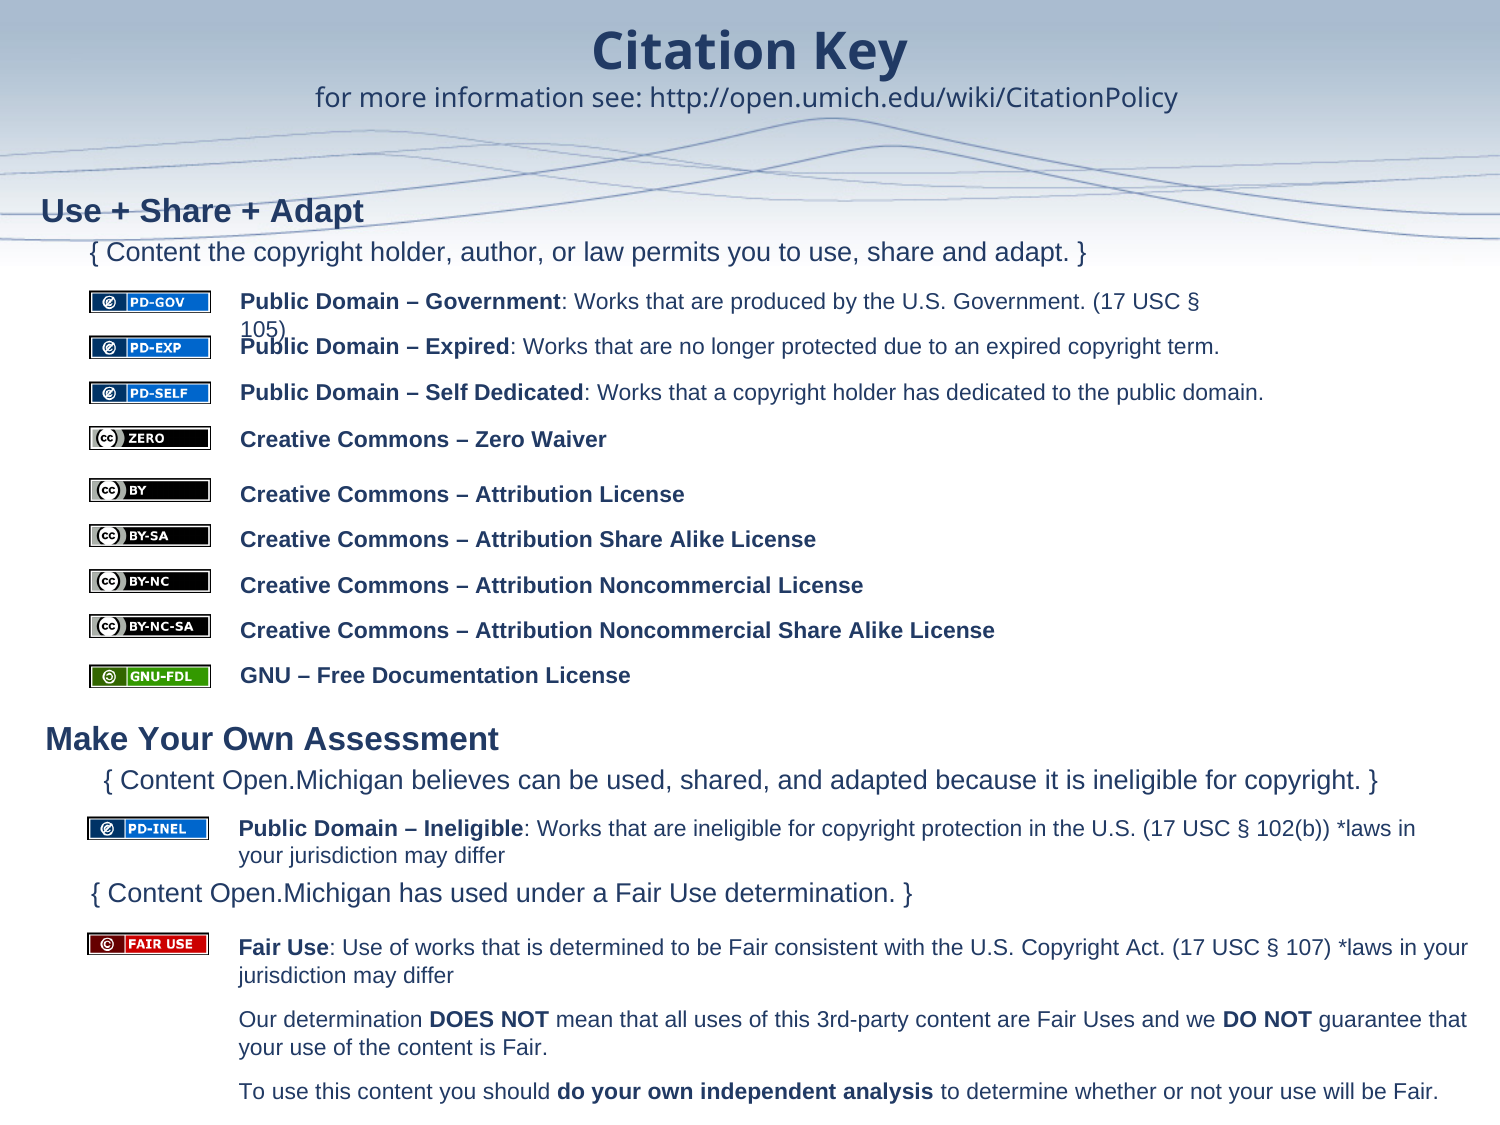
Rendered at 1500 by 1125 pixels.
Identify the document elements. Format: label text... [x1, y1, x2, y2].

text_box Fair Use: Use of works that is determined to be Fair consistent with the U.S. Copyright Act. (17 USC § 107) *laws in your jurisdiction may differ Our determination DOES NOT mean that all uses of this 3rd-party content are Fair Uses and we DO NOT guarantee that your use of the content is Fair. To use this content you should do your own independent analysis to determine whether or not your use will be Fair. [223, 924, 1500, 1113]
picture [89, 524, 211, 547]
text_box { Content the copyright holder, author, or law permits you to use, share and adapt. } [74, 226, 1101, 275]
picture [87, 932, 209, 955]
text_box Public Domain – Expired: Works that are no longer protected due to an expired copyright term. [225, 350, 1258, 368]
picture [89, 381, 211, 404]
picture [89, 335, 211, 359]
picture [89, 664, 211, 688]
text_box Use + Share + Adapt [26, 181, 380, 285]
text_box Public Domain – Government: Works that are produced by the U.S. Government. (17 USC § 105) [225, 278, 1258, 350]
picture [89, 478, 211, 502]
picture [0, 0, 1500, 266]
picture [87, 816, 209, 840]
text_box Creative Commons – Attribution Noncommercial Share Alike License [225, 607, 1500, 651]
text_box Public Domain – Ineligible: Works that are ineligible for copyright protection in the U.S. (17 USC § 102(b)) *laws in your jurisdiction may differ [223, 805, 1442, 876]
text_box Make Your Own Assessment [30, 709, 515, 814]
picture [89, 426, 211, 450]
text_box { Content Open.Michigan believes can be used, shared, and adapted because it is ineligible for copyright. } [88, 755, 1392, 804]
text_box Creative Commons – Attribution Share Alike License [225, 517, 1337, 561]
text_box { Content Open.Michigan has used under a Fair Use determination. } [76, 868, 1347, 917]
picture [89, 569, 211, 593]
text_box Creative Commons – Attribution Noncommercial License [225, 562, 1430, 606]
text_box Creative Commons – Attribution License [225, 471, 1190, 515]
picture [89, 290, 211, 314]
text_box Creative Commons – Zero Waiver [225, 416, 1190, 460]
text_box Public Domain – Self Dedicated: Works that a copyright holder has dedicated to the public domain. [225, 369, 1329, 413]
picture [89, 614, 211, 638]
text_box Citation Key for more information see: http://open.umich.edu/wiki/CitationPolicy [74, 11, 1425, 121]
text_box GNU – Free Documentation License [225, 653, 1190, 697]
